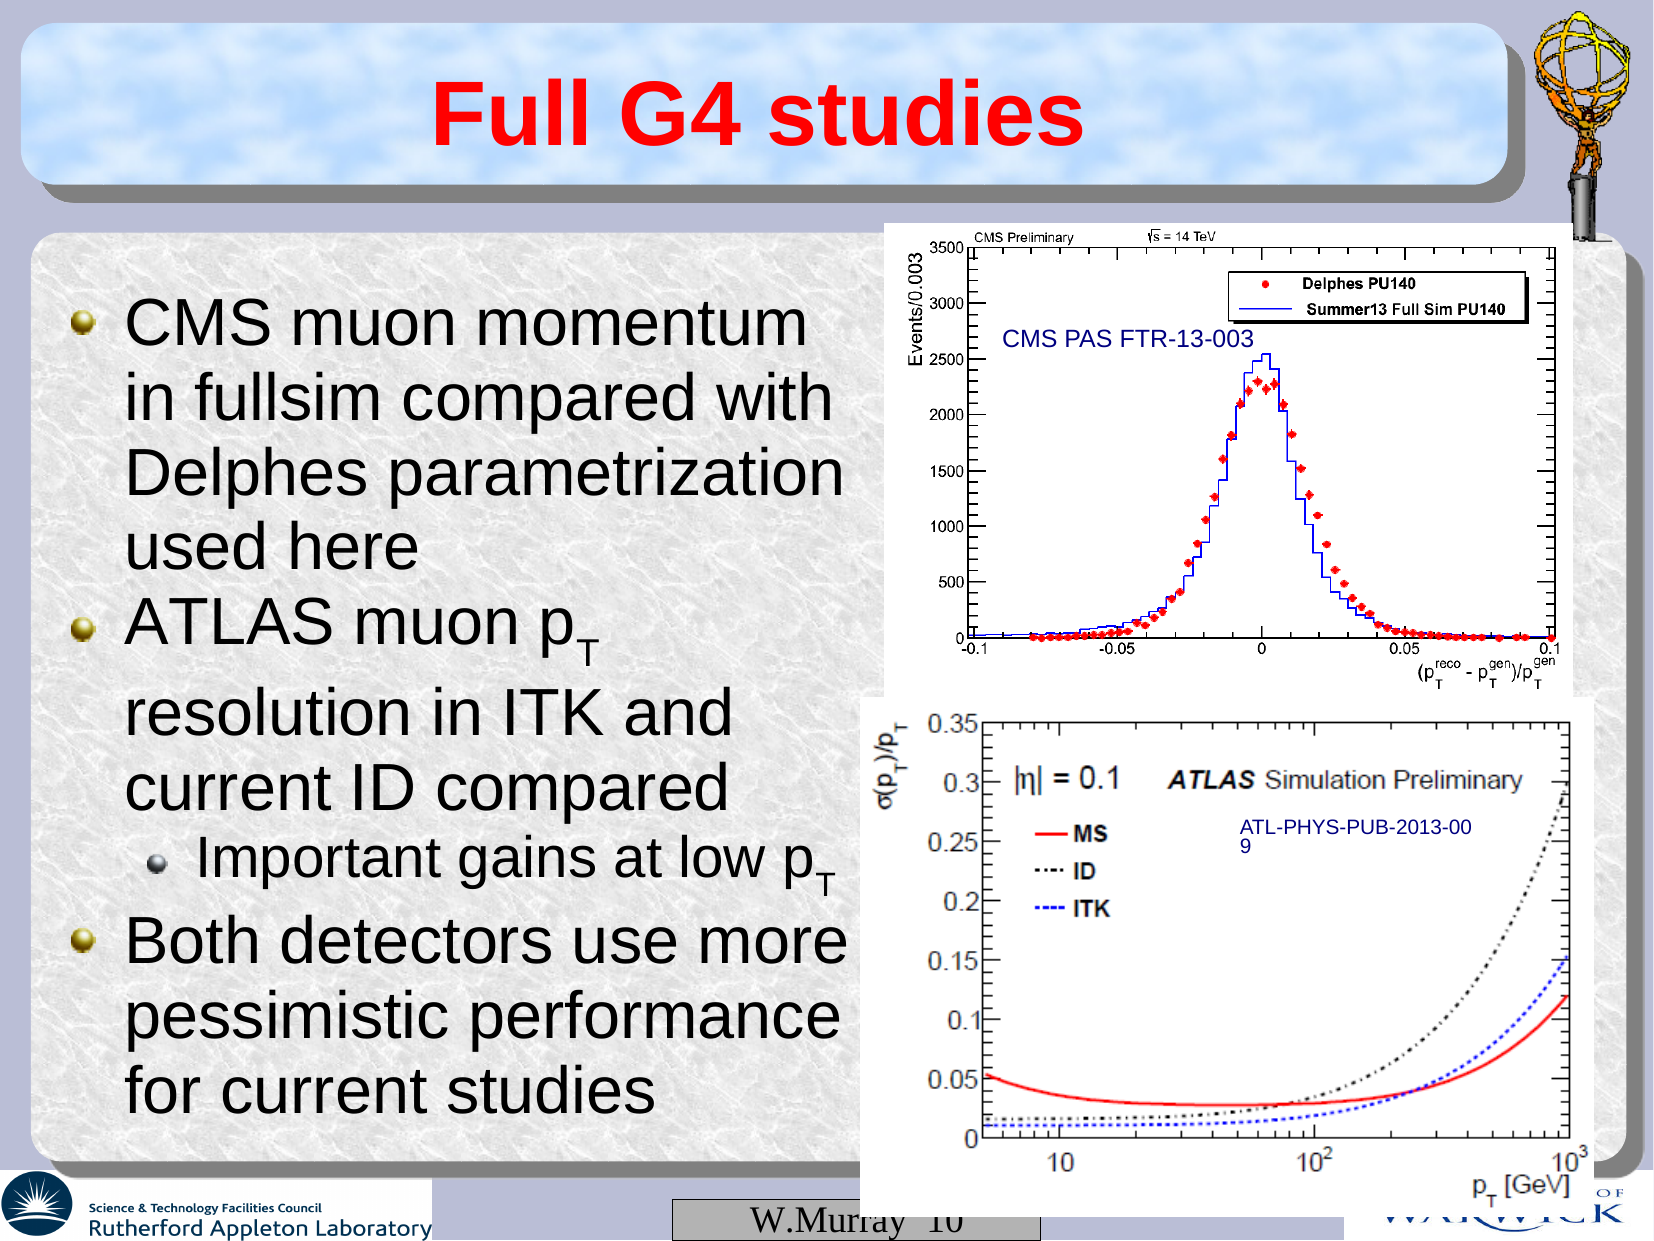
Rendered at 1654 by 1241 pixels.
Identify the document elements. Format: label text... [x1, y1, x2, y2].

title Full G4 studies [29, 39, 1489, 190]
list CMS muon momentum in fullsim compared with Delphes parametrization used here ATLAS muon pT resolution in ITK and current ID compared Important gains at low pT Both detectors use more pessimistic performance for current studies [53, 285, 859, 1193]
text_box CMS PAS FTR-13-003 [987, 317, 1292, 382]
picture [0, 1170, 432, 1241]
picture [30, 0, 1654, 1241]
picture [20, 22, 1508, 181]
text_box ATL-PHYS-PUB-2013-009 [1225, 808, 1499, 847]
